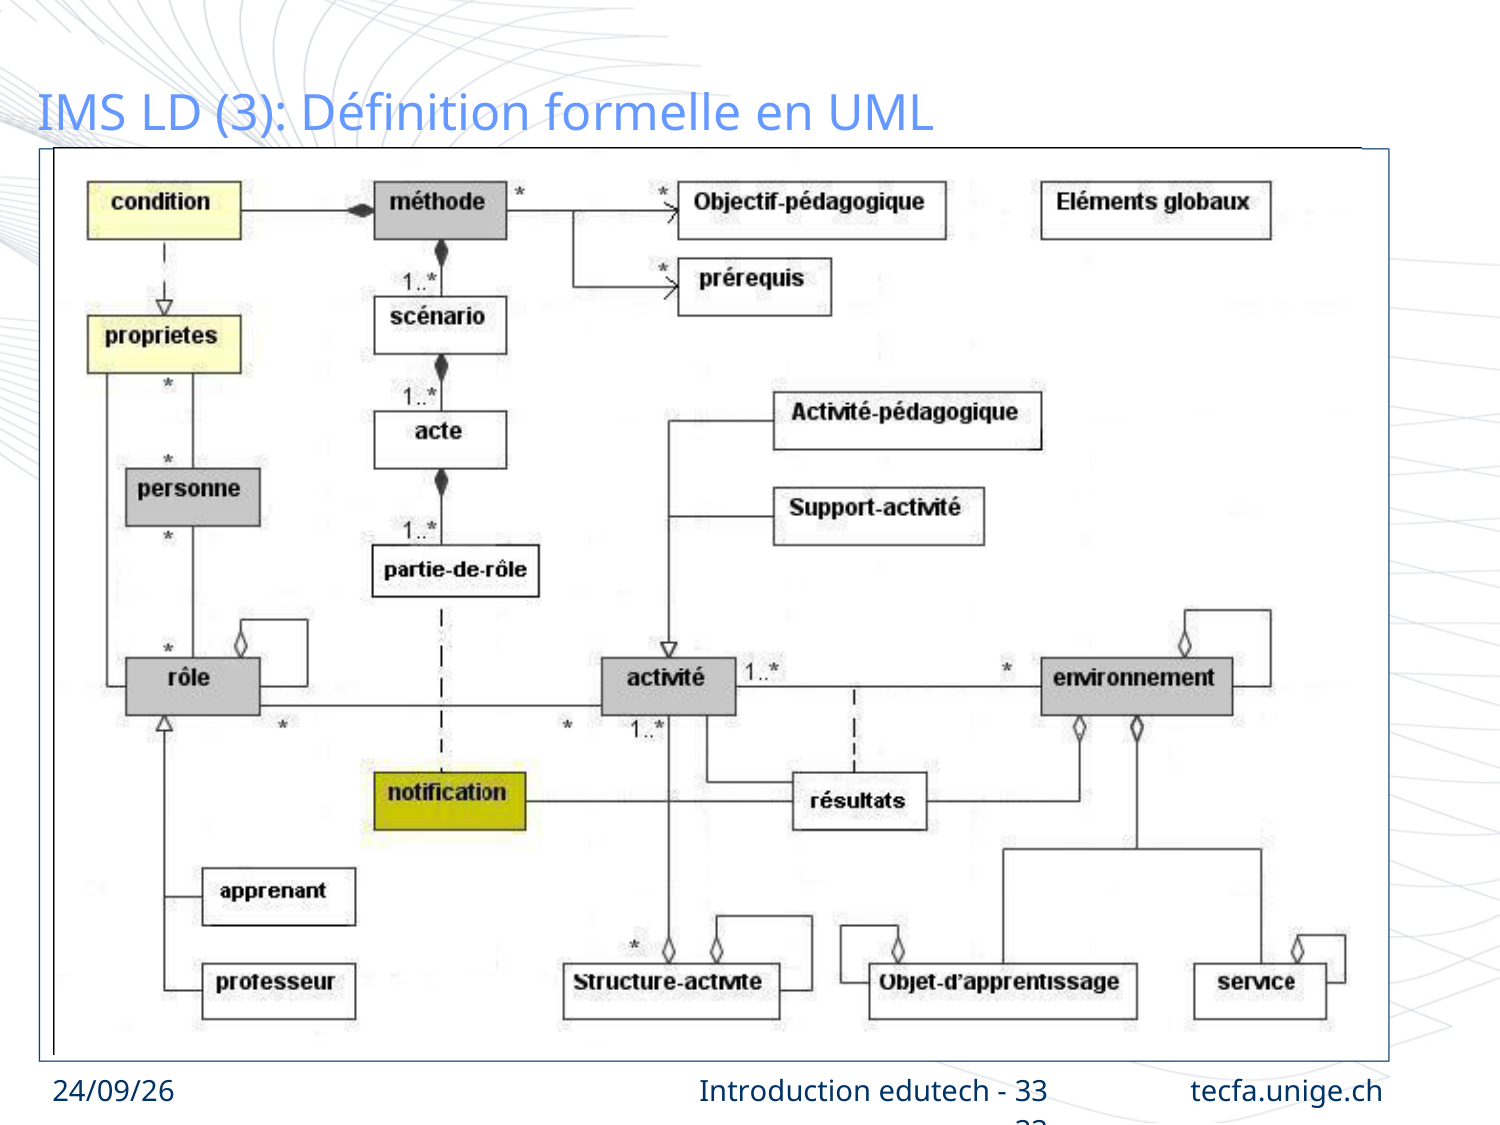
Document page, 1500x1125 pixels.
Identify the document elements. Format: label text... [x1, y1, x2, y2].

picture [0, 0, 1500, 1123]
title IMS LD (3): Définition formelle en UML [37, 60, 1313, 161]
